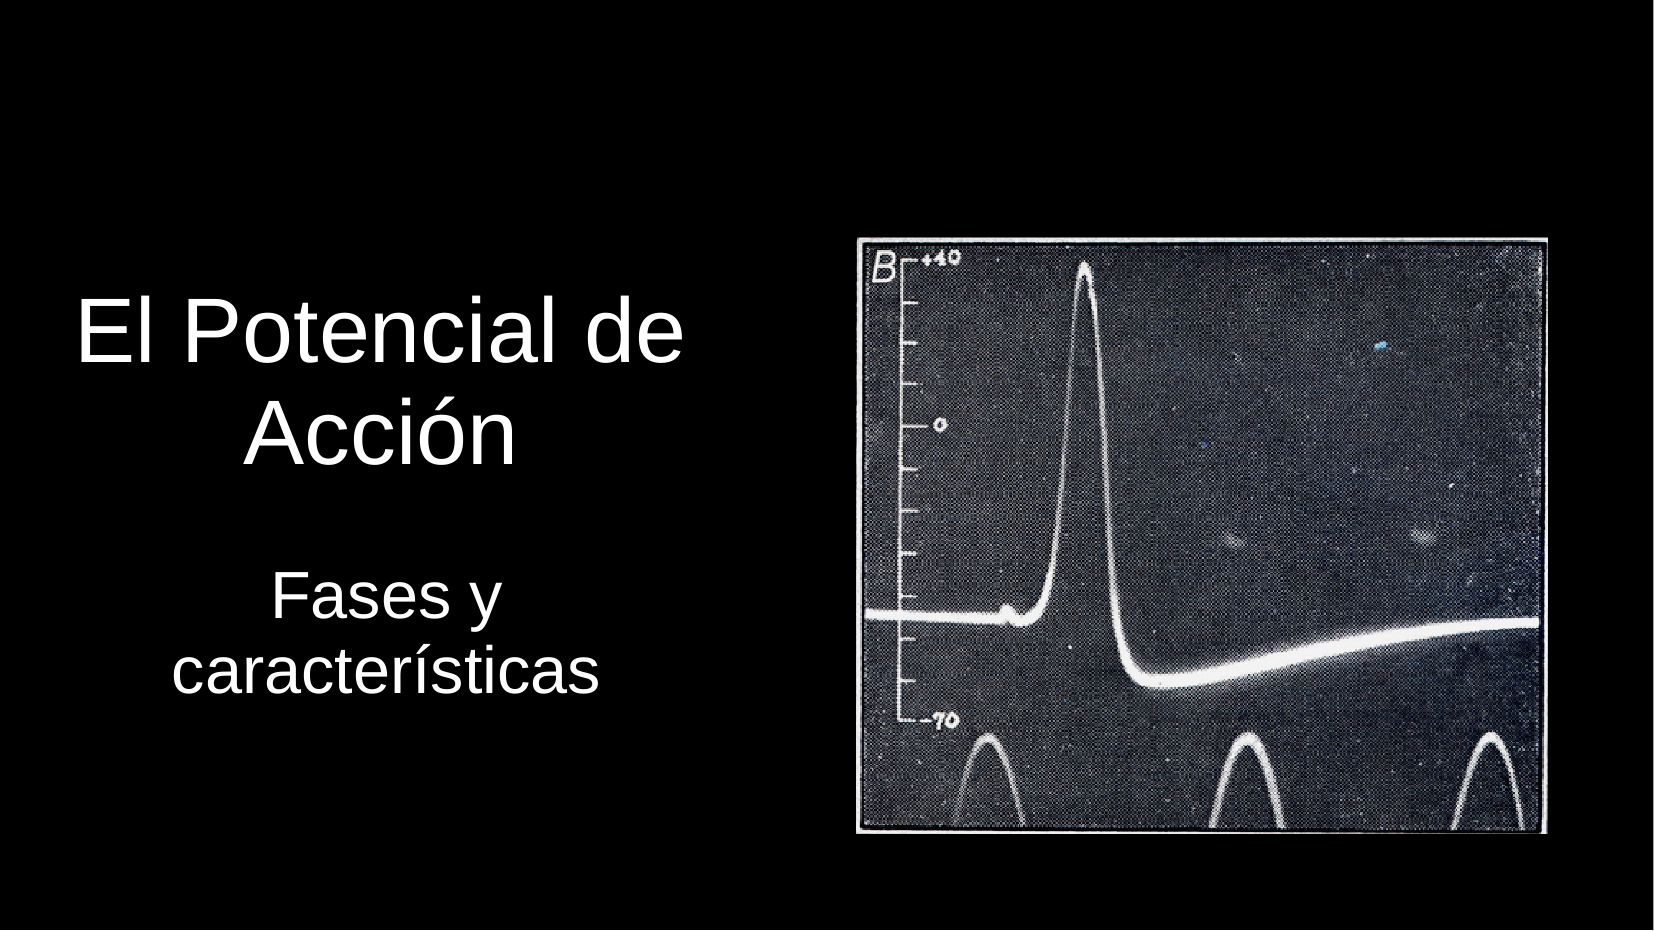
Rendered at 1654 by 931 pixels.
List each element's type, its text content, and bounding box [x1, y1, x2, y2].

picture [856, 236, 1548, 834]
title El Potencial de Acción [0, 279, 827, 485]
text_box Fases y características [106, 550, 668, 716]
